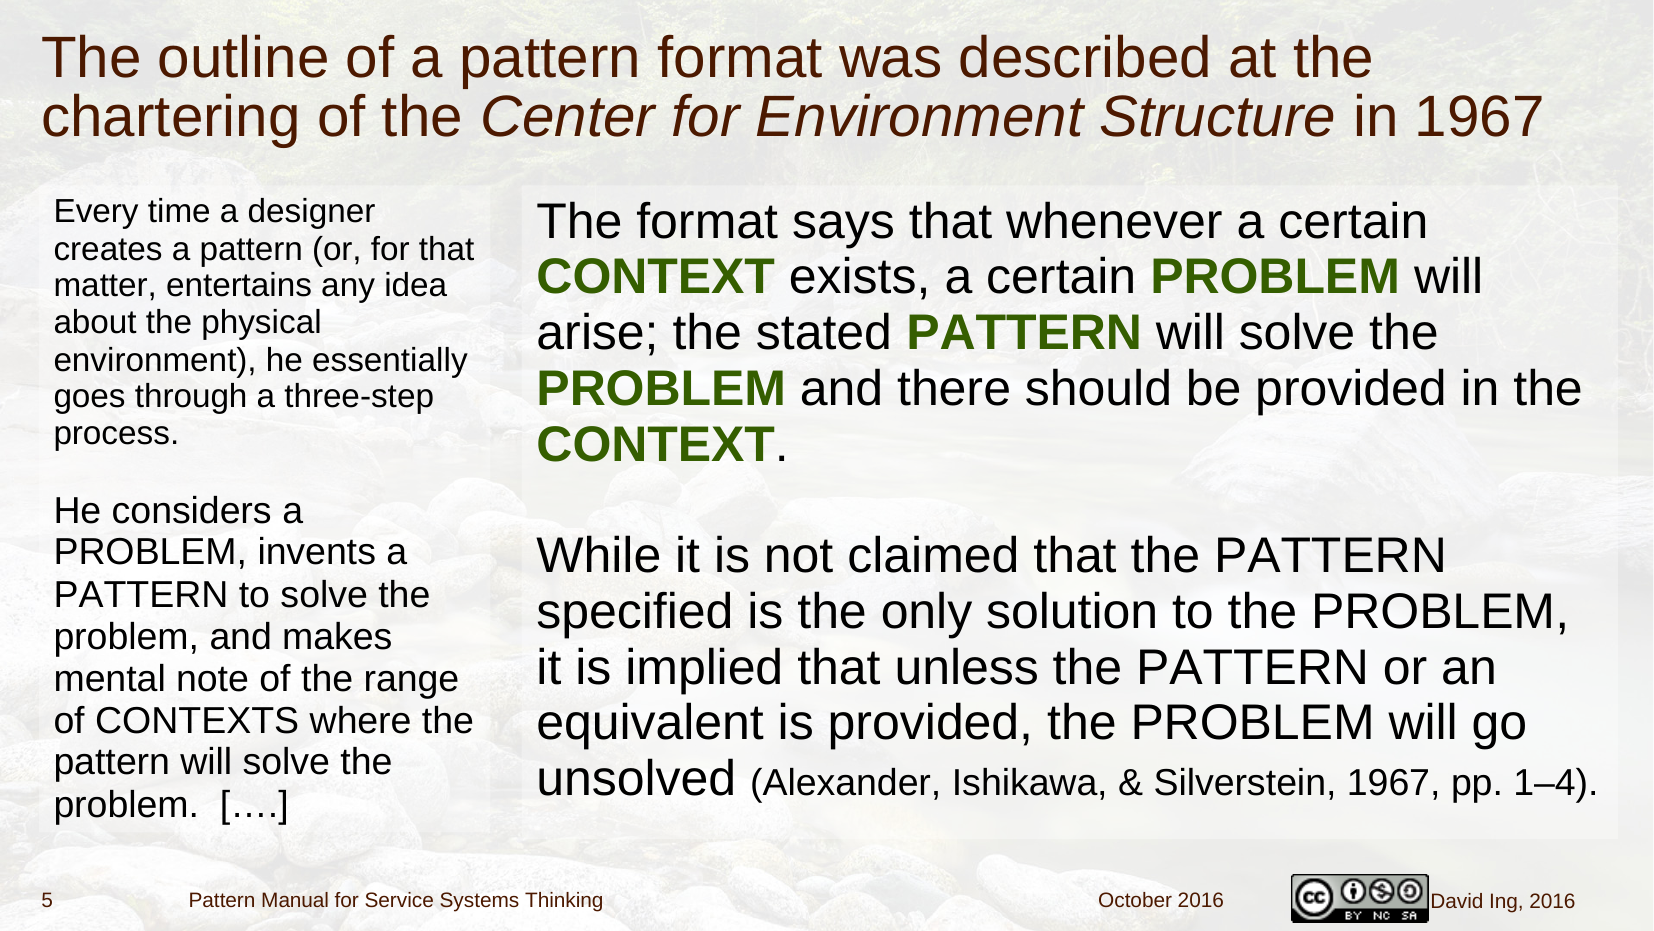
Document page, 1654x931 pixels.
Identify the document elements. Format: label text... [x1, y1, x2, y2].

picture [0, 0, 1654, 931]
text_box Every time a designer creates a pattern (or, for that matter, entertains any idea about the physical environment), he essentially goes through a three-step process. He considers a PROBLEM, invents a PATTERN to solve the problem, and makes mental note of the range of CONTEXTS where the pattern will solve the problem. [….] [38, 185, 491, 833]
text_box The format says that whenever a certain CONTEXT exists, a certain PROBLEM will arise; the stated PATTERN will solve the PROBLEM and there should be provided in the CONTEXT. While it is not claimed that the PATTERN specified is the only solution to the PROBLEM, it is implied that unless the PATTERN or an equivalent is provided, the PROBLEM will go unsolved (Alexander, Ishikawa, & Silverstein, 1967, pp. 1–4). [521, 185, 1618, 839]
title The outline of a pattern format was described at the chartering of the Center for Environment Structure in 1967 [41, 30, 1613, 155]
